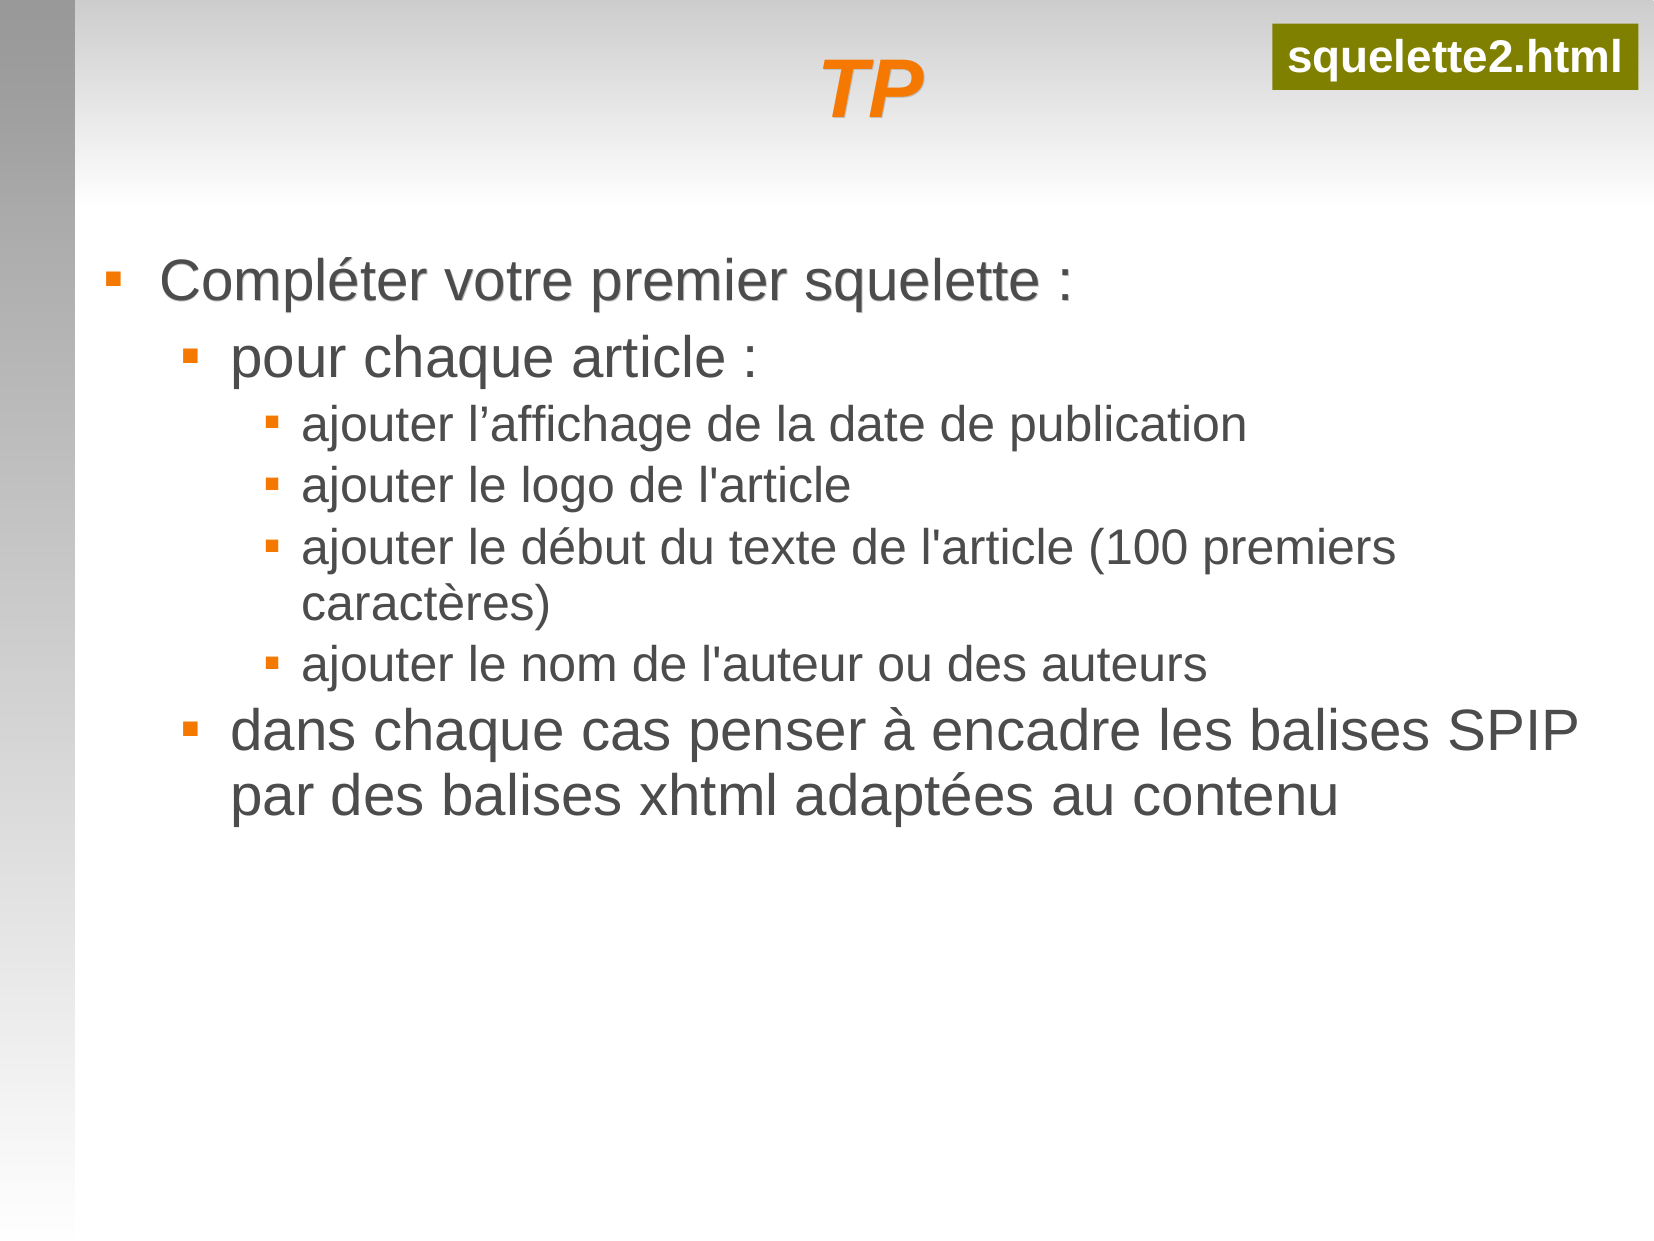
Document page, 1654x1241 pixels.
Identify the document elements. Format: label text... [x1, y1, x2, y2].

text_box squelette2.html [1272, 23, 1639, 90]
list Compléter votre premier squelette : pour chaque article : ajouter l’affichage de la date de publication ajouter le logo de l'article ajouter le début du texte de l'article (100 premiers caractères) ajouter le nom de l'auteur ou des auteurs dans chaque cas penser à encadre les balises SPIP par des balises xhtml adaptées au contenu [88, 248, 1625, 1067]
title TP [88, 0, 1654, 178]
